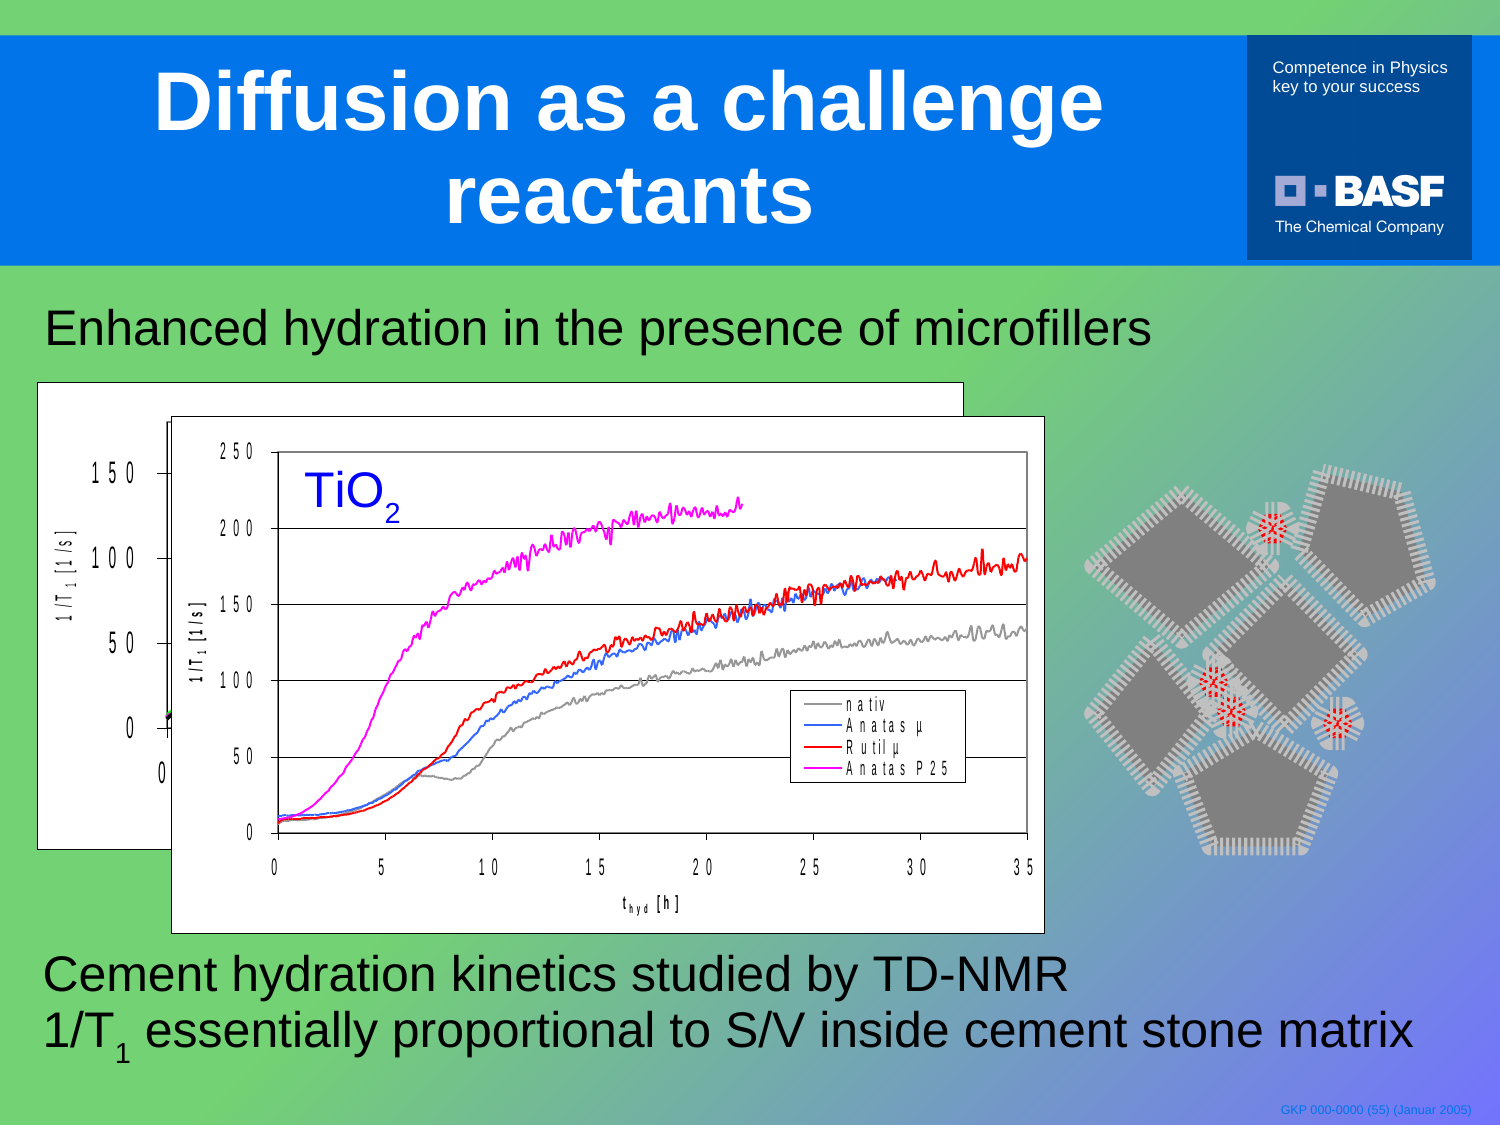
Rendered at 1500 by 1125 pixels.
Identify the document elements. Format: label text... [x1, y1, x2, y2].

text_box [1298, 472, 1427, 619]
picture [29, 374, 1051, 942]
title Going micro and nano: approaching the apparent dwarf [1438, 1063, 1500, 1125]
text_box [1198, 580, 1359, 729]
text_box [1093, 492, 1271, 640]
text_box Enhanced hydration in the presence of microfillers [29, 292, 1168, 364]
text_box [1257, 513, 1288, 544]
text_box TiO2 [289, 454, 416, 538]
text_box [1322, 708, 1353, 739]
text_box Cement hydration kinetics studied by TD-NMR 1/T1 essentially proportional to S/V inside cement stone matrix [27, 938, 1430, 1078]
title Diffusion as a challenge reactants [27, 54, 1232, 246]
text_box [1181, 728, 1330, 847]
picture [1247, 35, 1472, 260]
text_box [1093, 639, 1212, 788]
text_box [1216, 696, 1247, 727]
